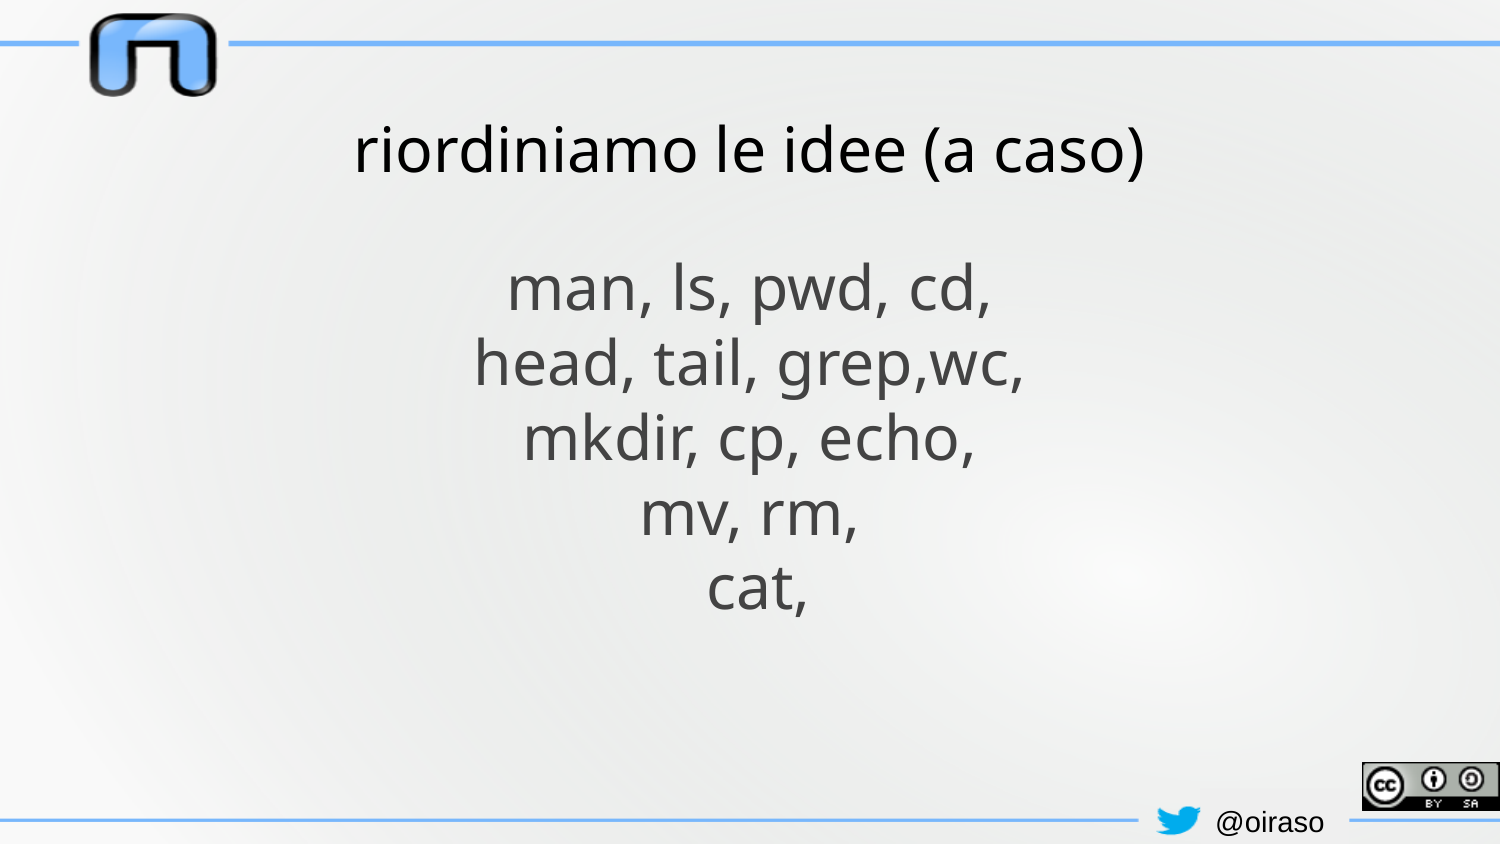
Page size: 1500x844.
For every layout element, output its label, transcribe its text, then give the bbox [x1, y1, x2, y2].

picture [0, 0, 1500, 844]
text_box @oirasor [1200, 788, 1350, 844]
title riordiniamo le idee (a caso) [112, 107, 1388, 200]
subtitle man, ls, pwd, cd, head, tail, grep,wc, mkdir, cp, echo, mv, rm, cat, [112, 232, 1388, 674]
